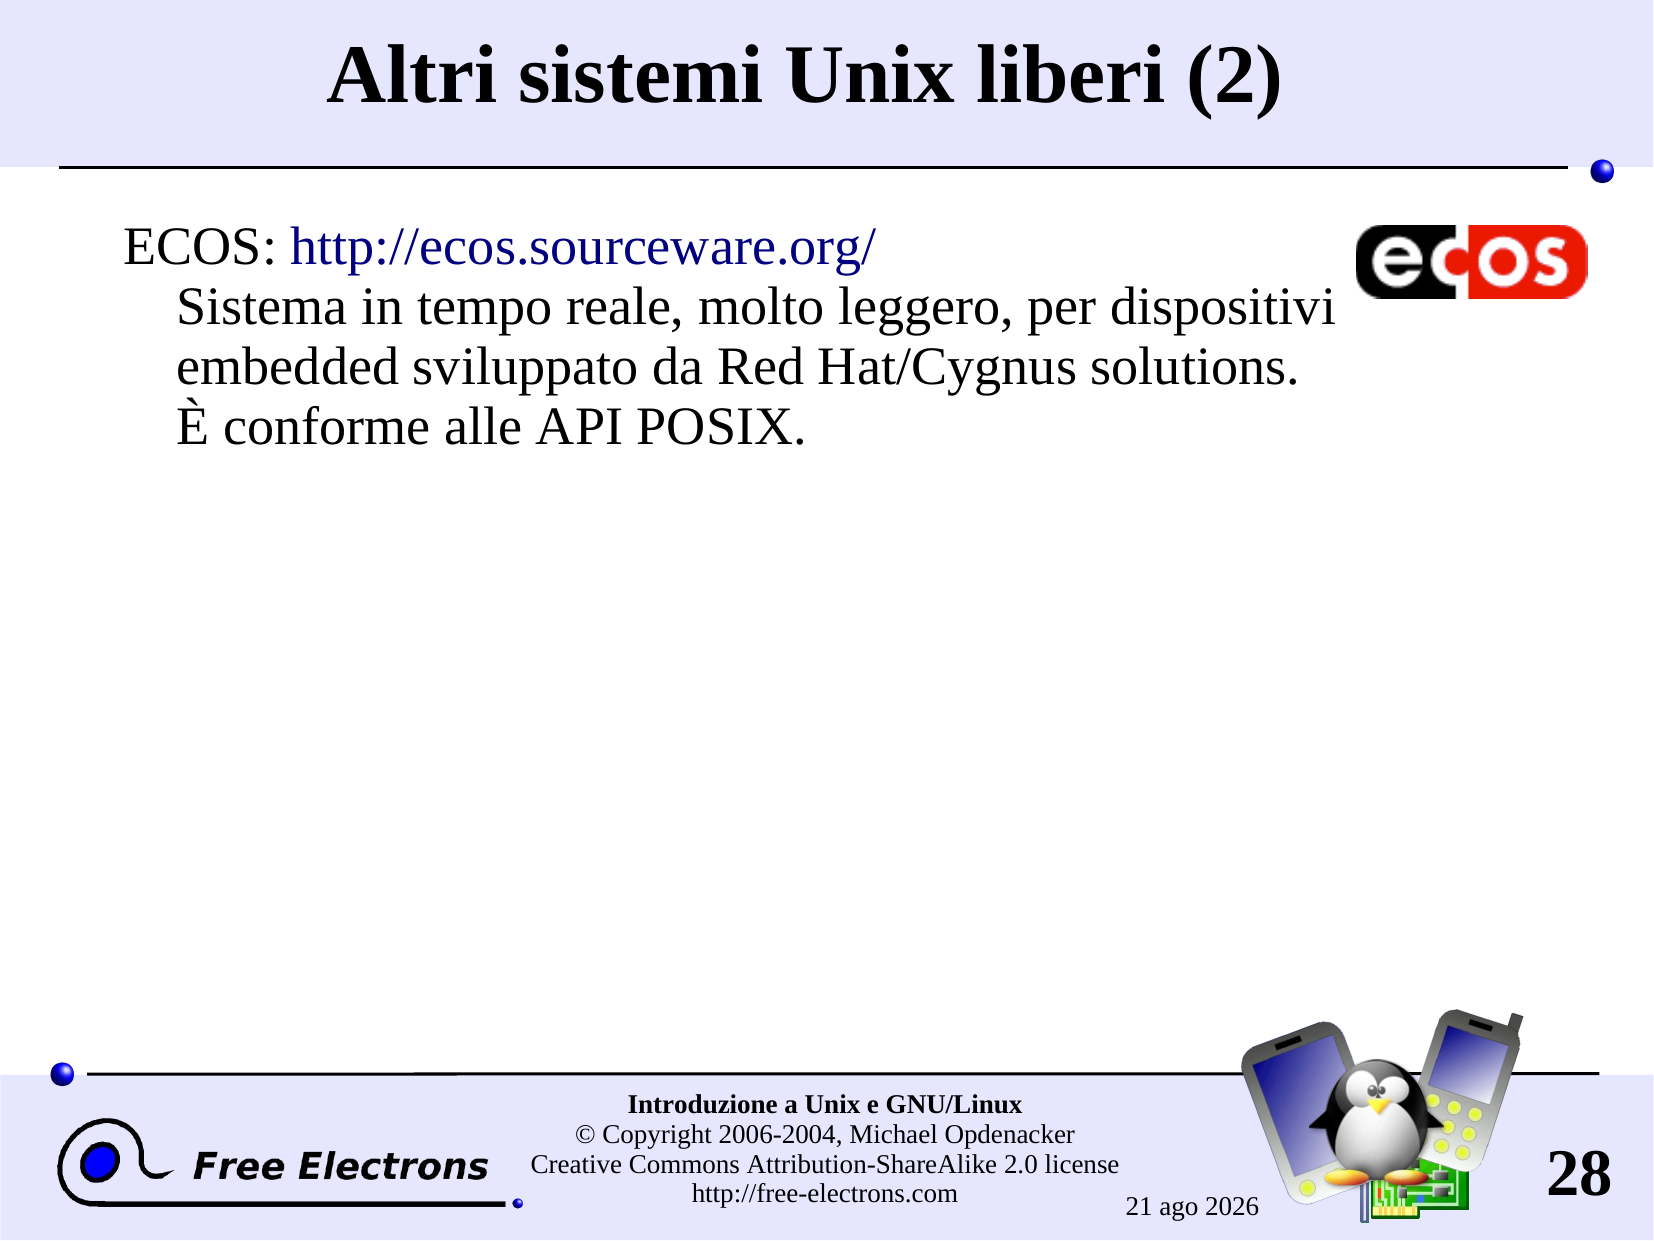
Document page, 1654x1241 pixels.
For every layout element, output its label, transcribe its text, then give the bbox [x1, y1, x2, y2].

list ECOS: http://ecos.sourceware.org/ Sistema in tempo reale, molto leggero, per dispositivi embedded sviluppato da Red Hat/Cygnus solutions. È conforme alle API POSIX. [105, 216, 1518, 1066]
picture [1356, 225, 1588, 299]
picture [1231, 1007, 1538, 1241]
title Altri sistemi Unix liberi (2) [60, 12, 1551, 138]
picture [50, 1107, 527, 1216]
